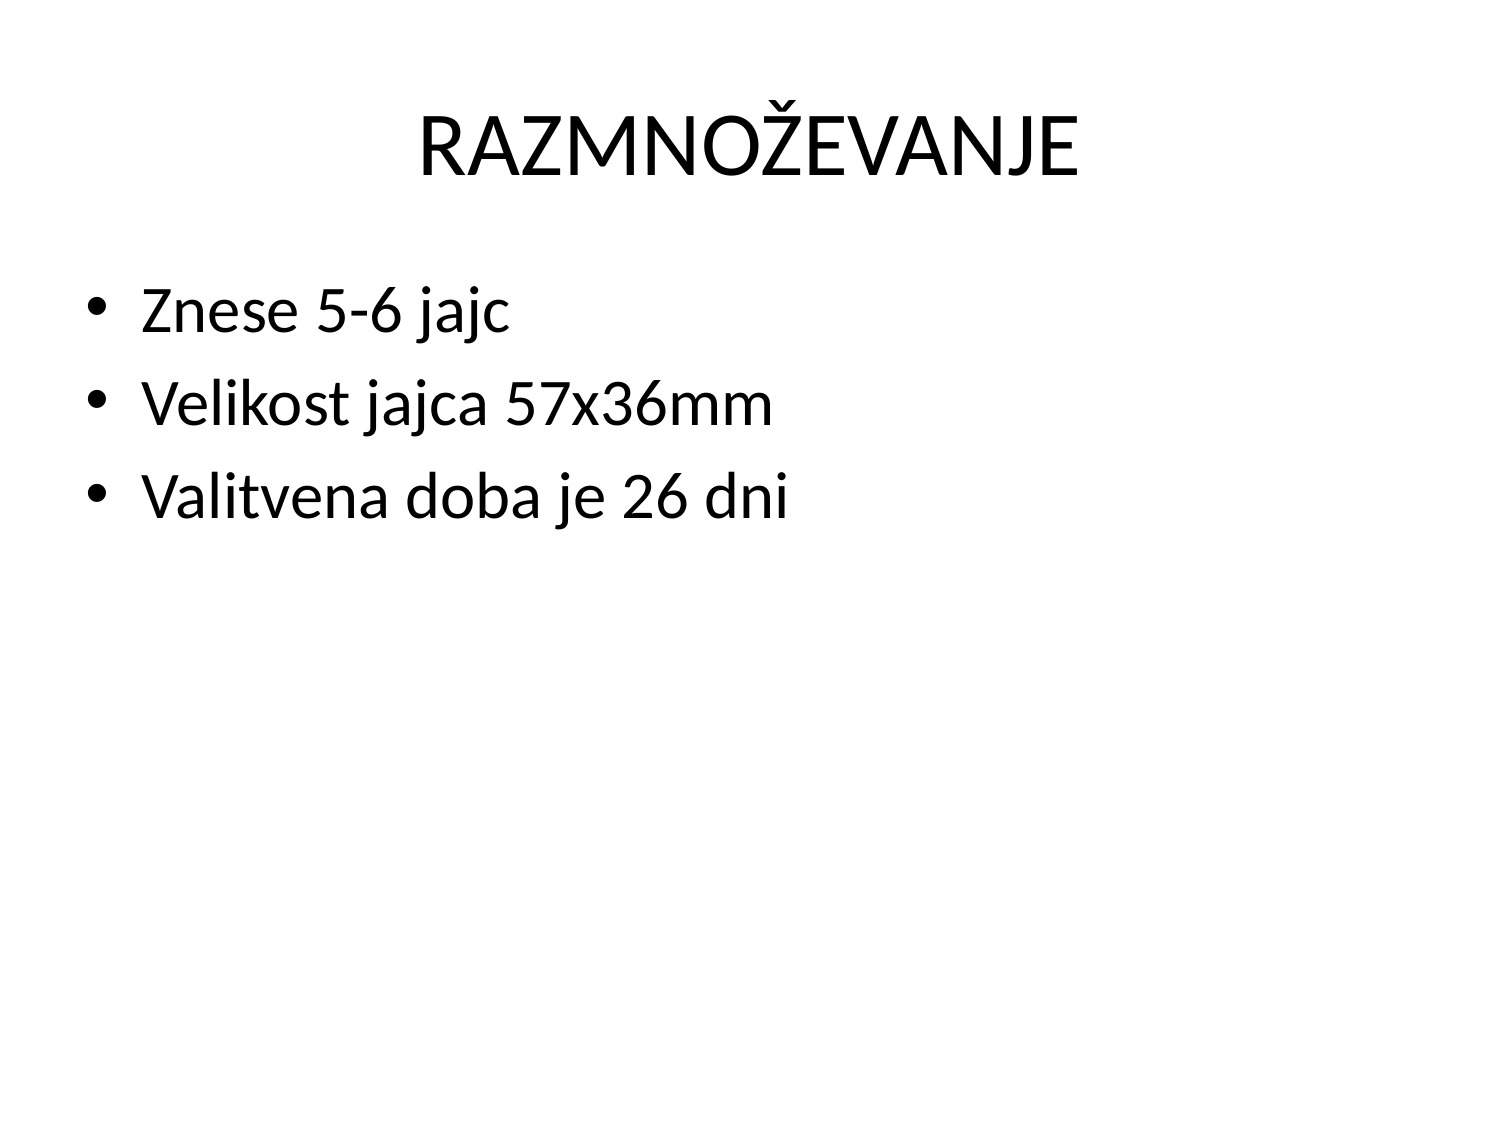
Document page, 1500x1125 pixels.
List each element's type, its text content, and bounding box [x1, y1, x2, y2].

list Znese 5-6 jajc Velikost jajca 57x36mm Valitvena doba je 26 dni [70, 257, 1421, 1001]
title RAZMNOŽEVANJE [75, 45, 1425, 233]
